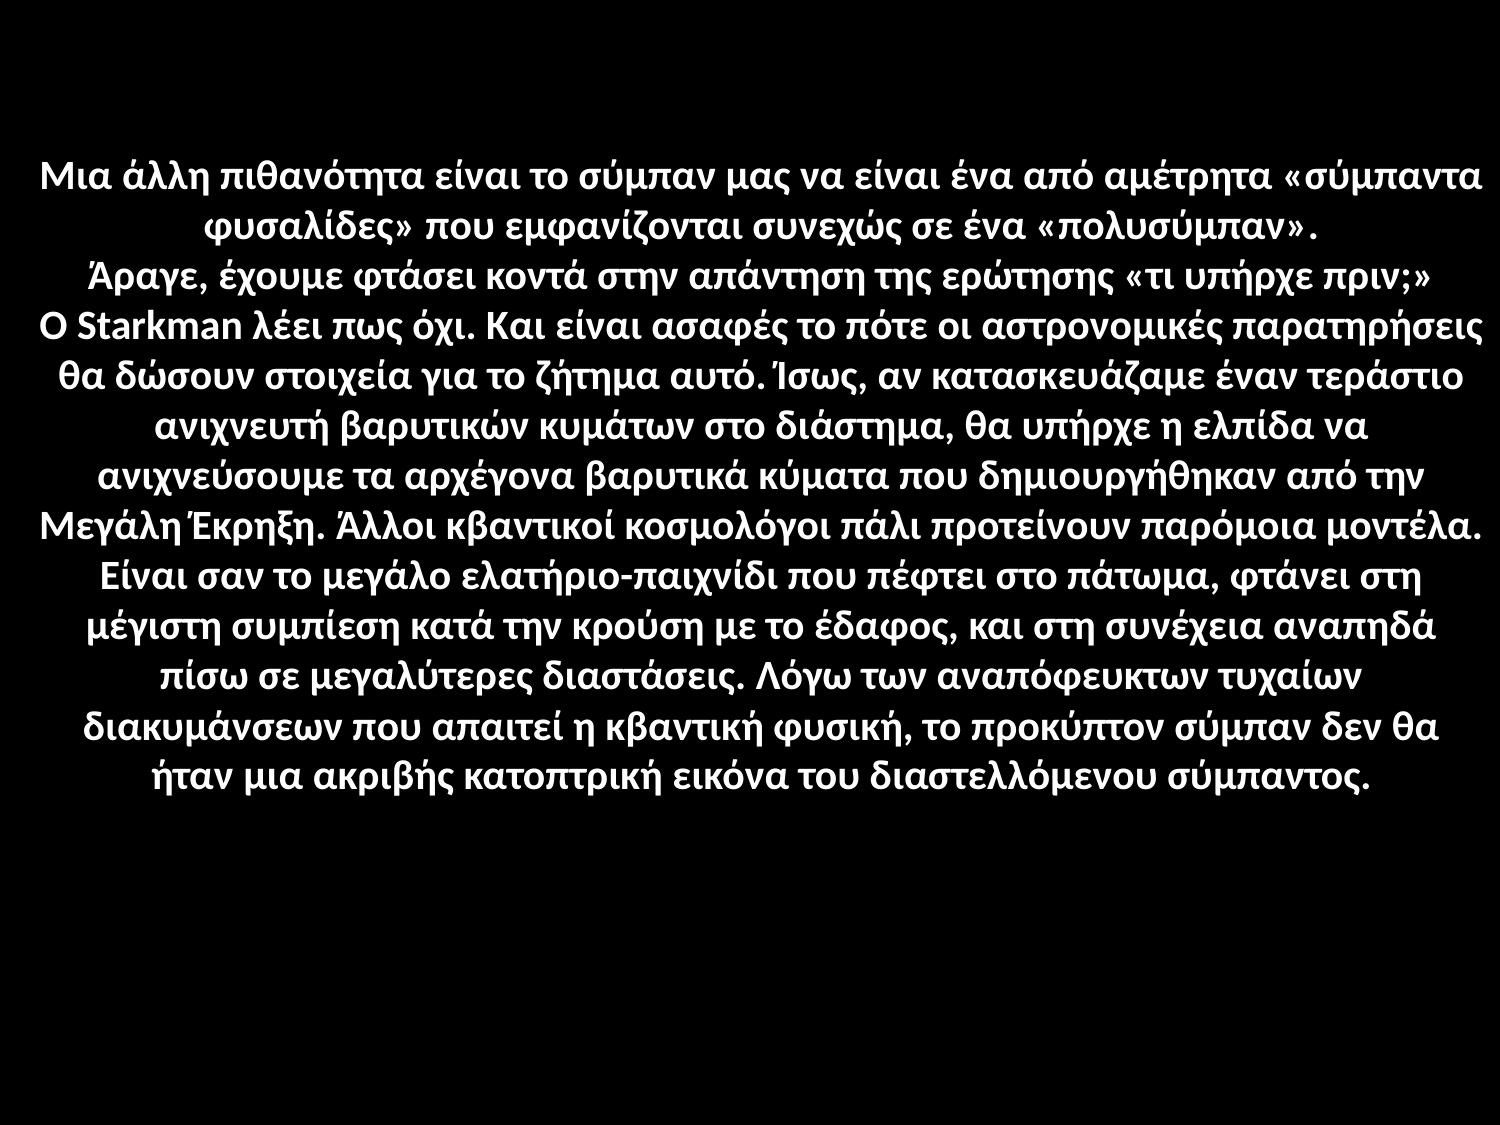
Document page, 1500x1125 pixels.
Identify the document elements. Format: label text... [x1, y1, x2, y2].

text_box Μια άλλη πιθανότητα είναι το σύμπαν μας να είναι ένα από αμέτρητα «σύμπαντα φυσαλίδες» που εμφανίζονται συνεχώς σε ένα «πολυσύμπαν». Άραγε, έχουμε φτάσει κοντά στην απάντηση της ερώτησης «τι υπήρχε πριν;» Ο Starkman λέει πως όχι. Και είναι ασαφές το πότε οι αστρονομικές παρατηρήσεις θα δώσουν στοιχεία για το ζήτημα αυτό. Ίσως, αν κατασκευάζαμε έναν τεράστιο ανιχνευτή βαρυτικών κυμάτων στο διάστημα, θα υπήρχε η ελπίδα να ανιχνεύσουμε τα αρχέγονα βαρυτικά κύματα που δημιουργήθηκαν από την Μεγάλη Έκρηξη. Άλλοι κβαντικοί κοσμολόγοι πάλι προτείνουν παρόμοια μοντέλα. Είναι σαν το μεγάλο ελατήριο-παιχνίδι που πέφτει στο πάτωμα, φτάνει στη μέγιστη συμπίεση κατά την κρούση με το έδαφος, και στη συνέχεια αναπηδά πίσω σε μεγαλύτερες διαστάσεις. Λόγω των αναπόφευκτων τυχαίων διακυμάνσεων που απαιτεί η κβαντική φυσική, το προκύπτον σύμπαν δεν θα ήταν μια ακριβής κατοπτρική εικόνα του διαστελλόμενου σύμπαντος. [23, 140, 1500, 1051]
